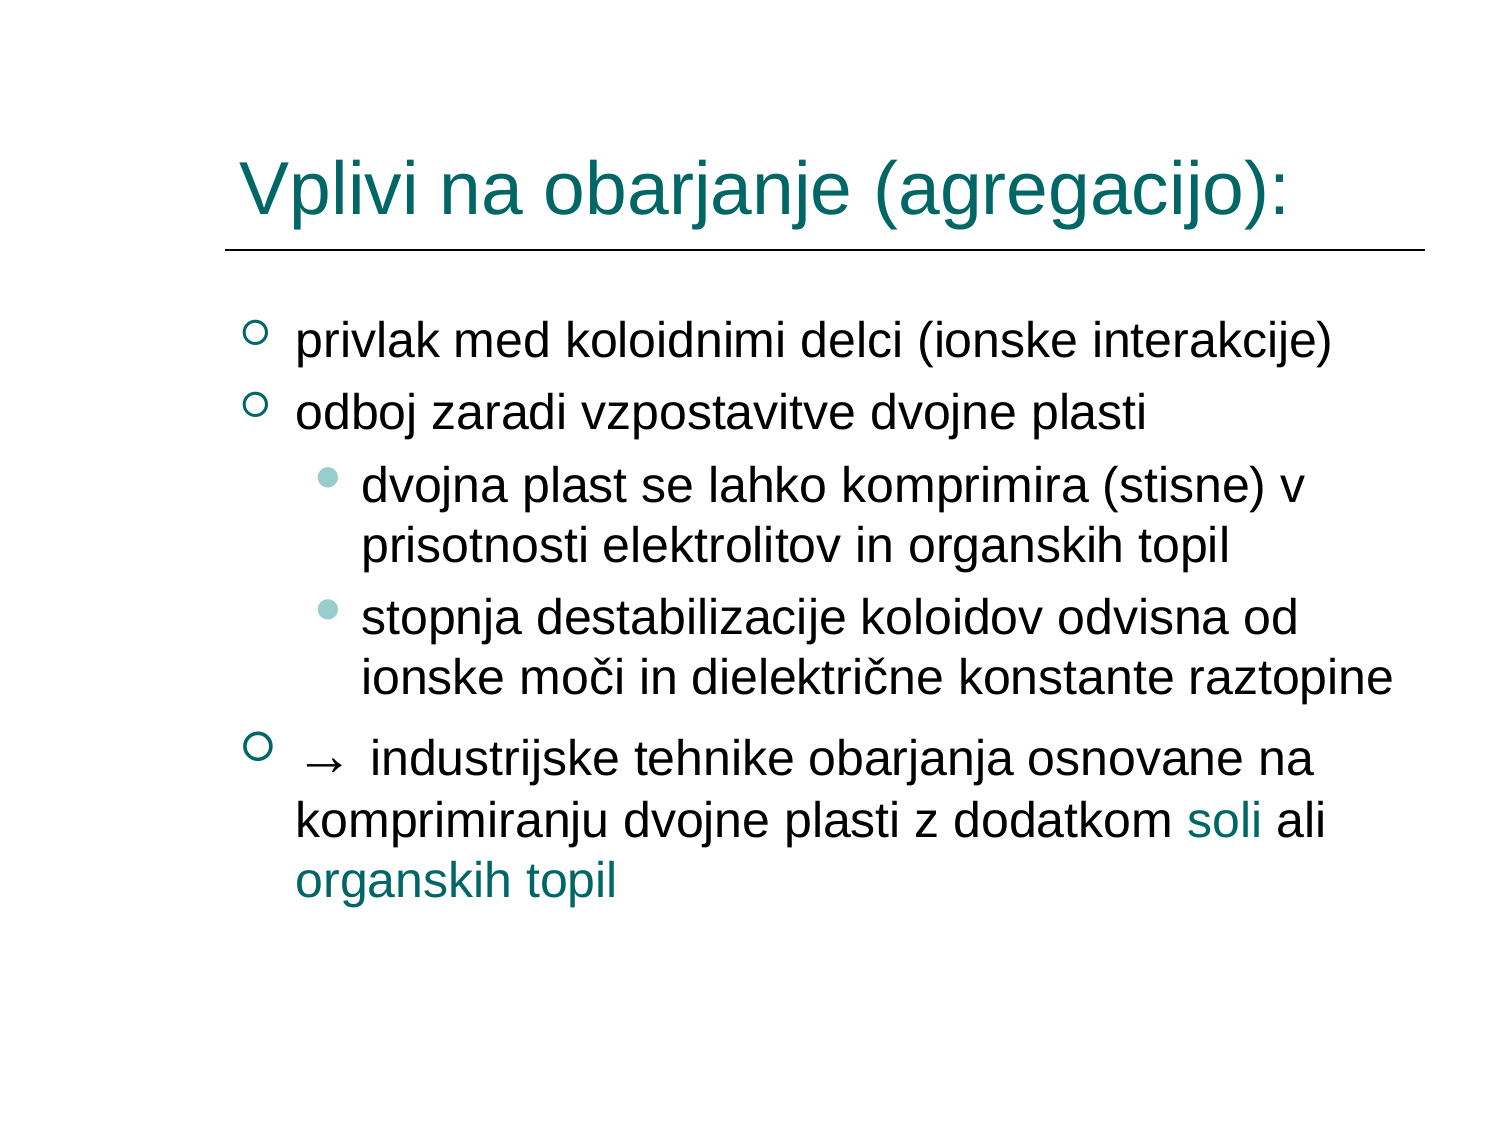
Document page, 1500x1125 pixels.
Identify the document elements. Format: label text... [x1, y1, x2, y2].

list privlak med koloidnimi delci (ionske interakcije) odboj zaradi vzpostavitve dvojne plasti dvojna plast se lahko komprimira (stisne) v prisotnosti elektrolitov in organskih topil stopnja destabilizacije koloidov odvisna od ionske moči in dielektrične konstante raztopine → industrijske tehnike obarjanja osnovane na komprimiranju dvojne plasti z dodatkom soli ali organskih topil [224, 299, 1425, 975]
title Vplivi na obarjanje (agregacijo): [224, 49, 1425, 237]
